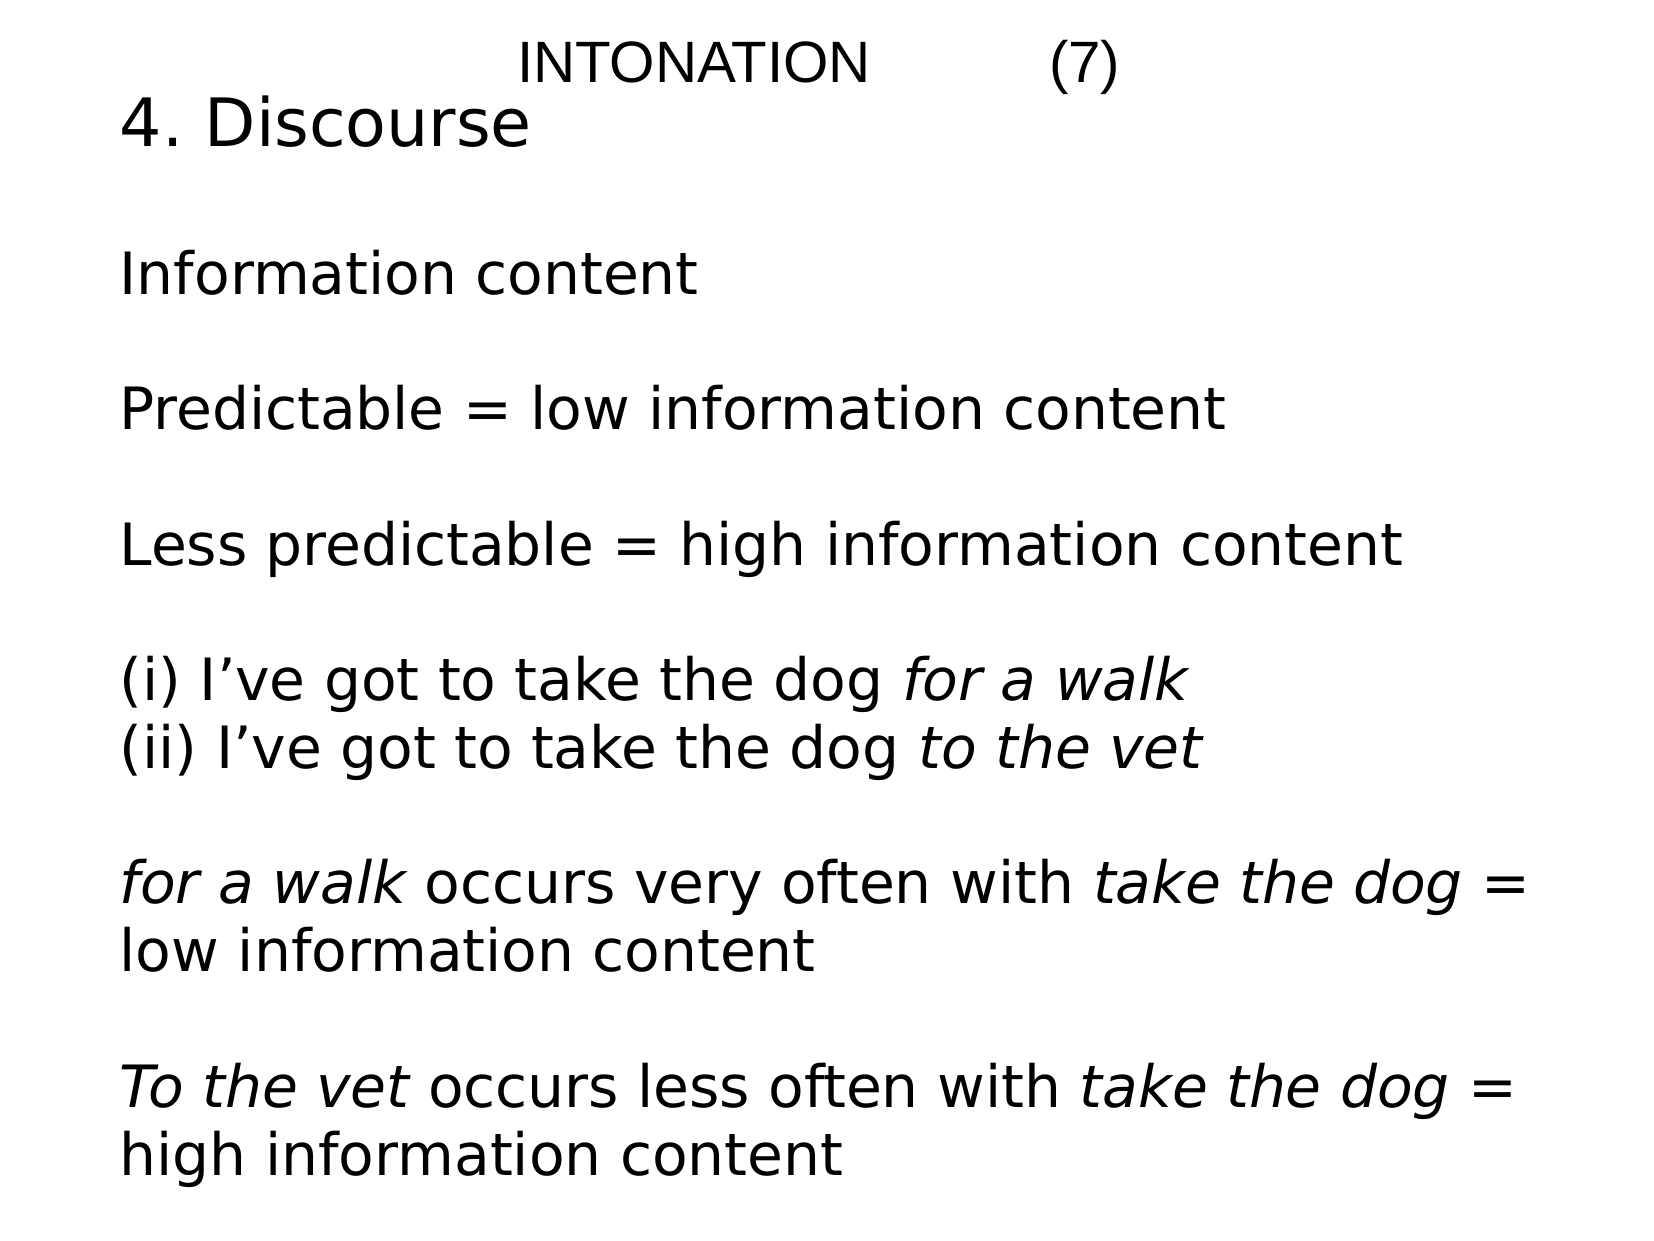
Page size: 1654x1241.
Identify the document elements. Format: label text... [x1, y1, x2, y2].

title INTONATION (7) [75, 30, 1564, 95]
text_box 4. Discourse Information content Predictable = low information content Less predictable = high information content (i) I’ve got to take the dog for a walk (ii) I’ve got to take the dog to the vet for a walk occurs very often with take the dog = low information content To the vet occurs less often with take the dog = high information content [105, 77, 1576, 1241]
